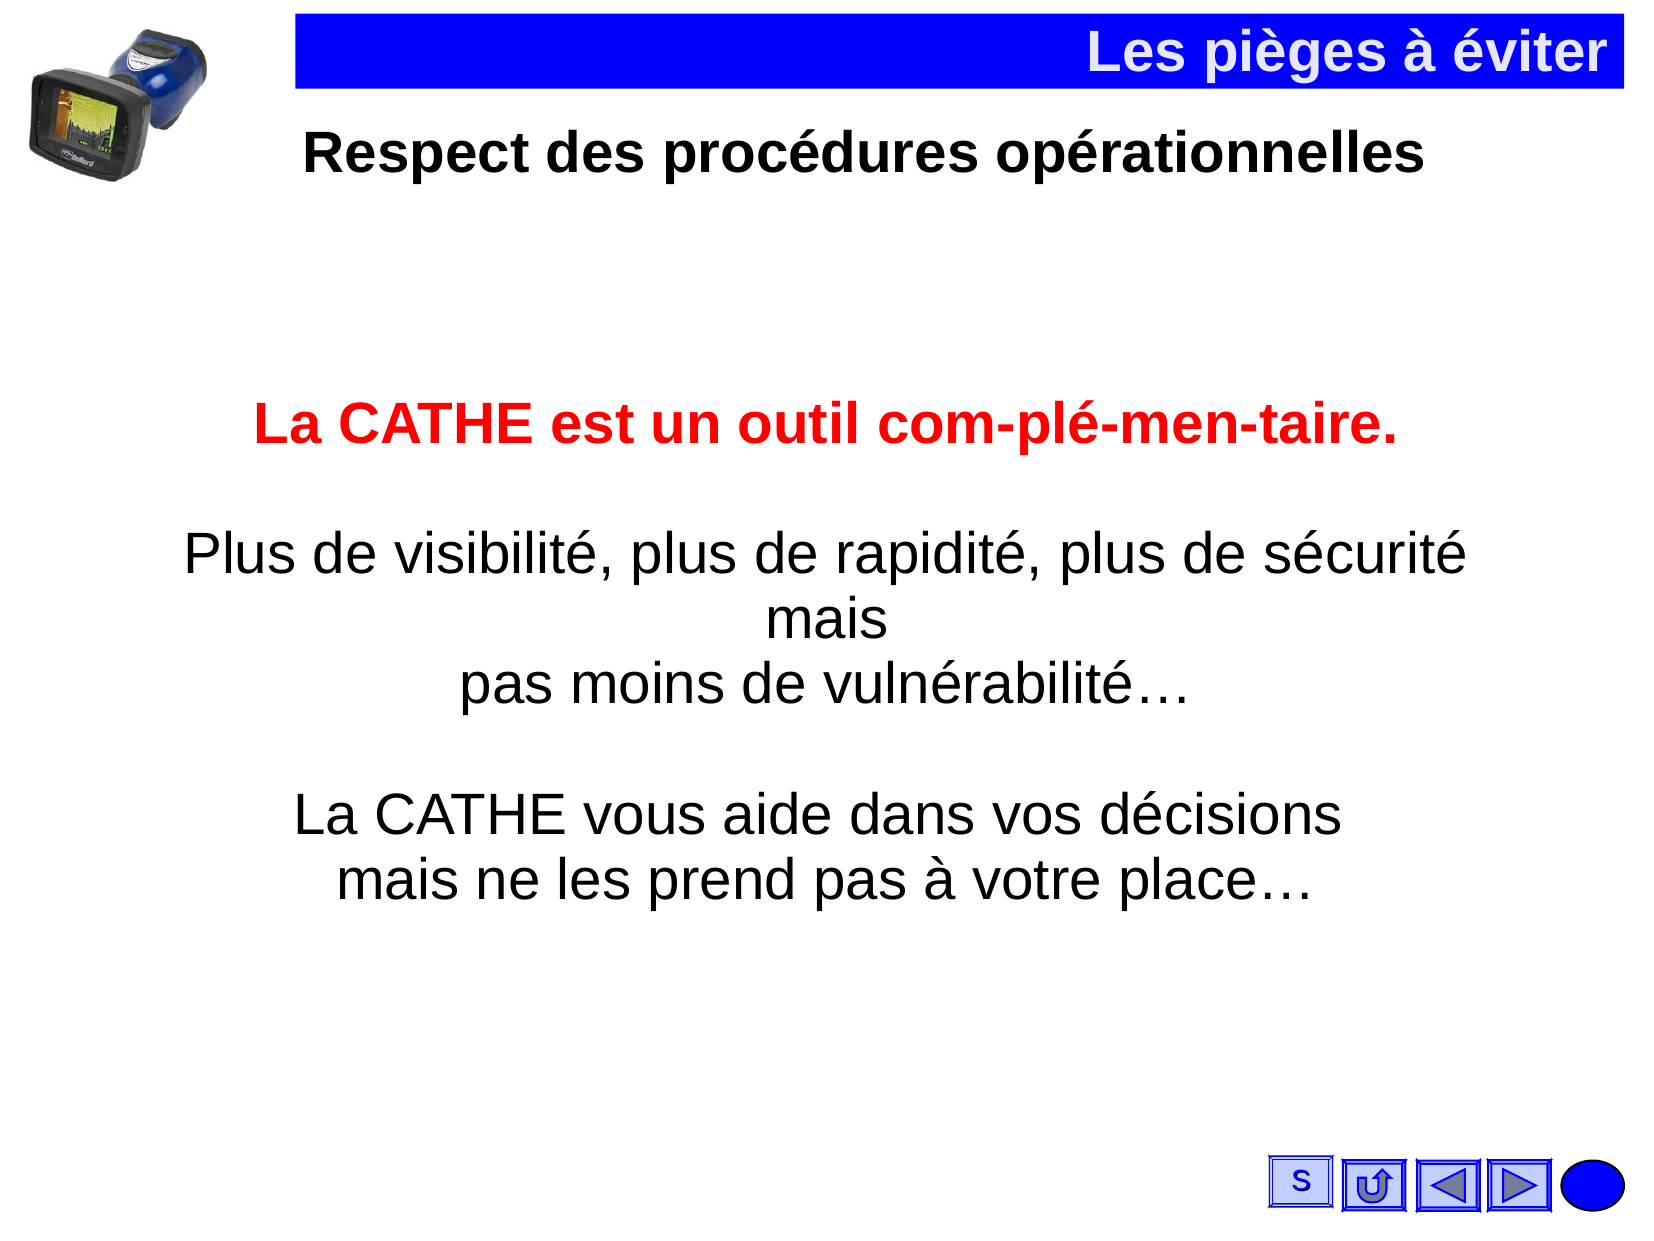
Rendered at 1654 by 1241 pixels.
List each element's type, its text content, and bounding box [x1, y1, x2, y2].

text_box Respect des procédures opérationnelles [287, 112, 1443, 193]
text_box Les pièges à éviter [295, 13, 1625, 89]
text_box [1561, 1160, 1625, 1211]
picture [29, 29, 207, 182]
text_box La CATHE est un outil com-plé-men-taire. Plus de visibilité, plus de rapidité, plus de sécurité mais pas moins de vulnérabilité… La CATHE vous aide dans vos décisions mais ne les prend pas à votre place… [59, 383, 1595, 1034]
